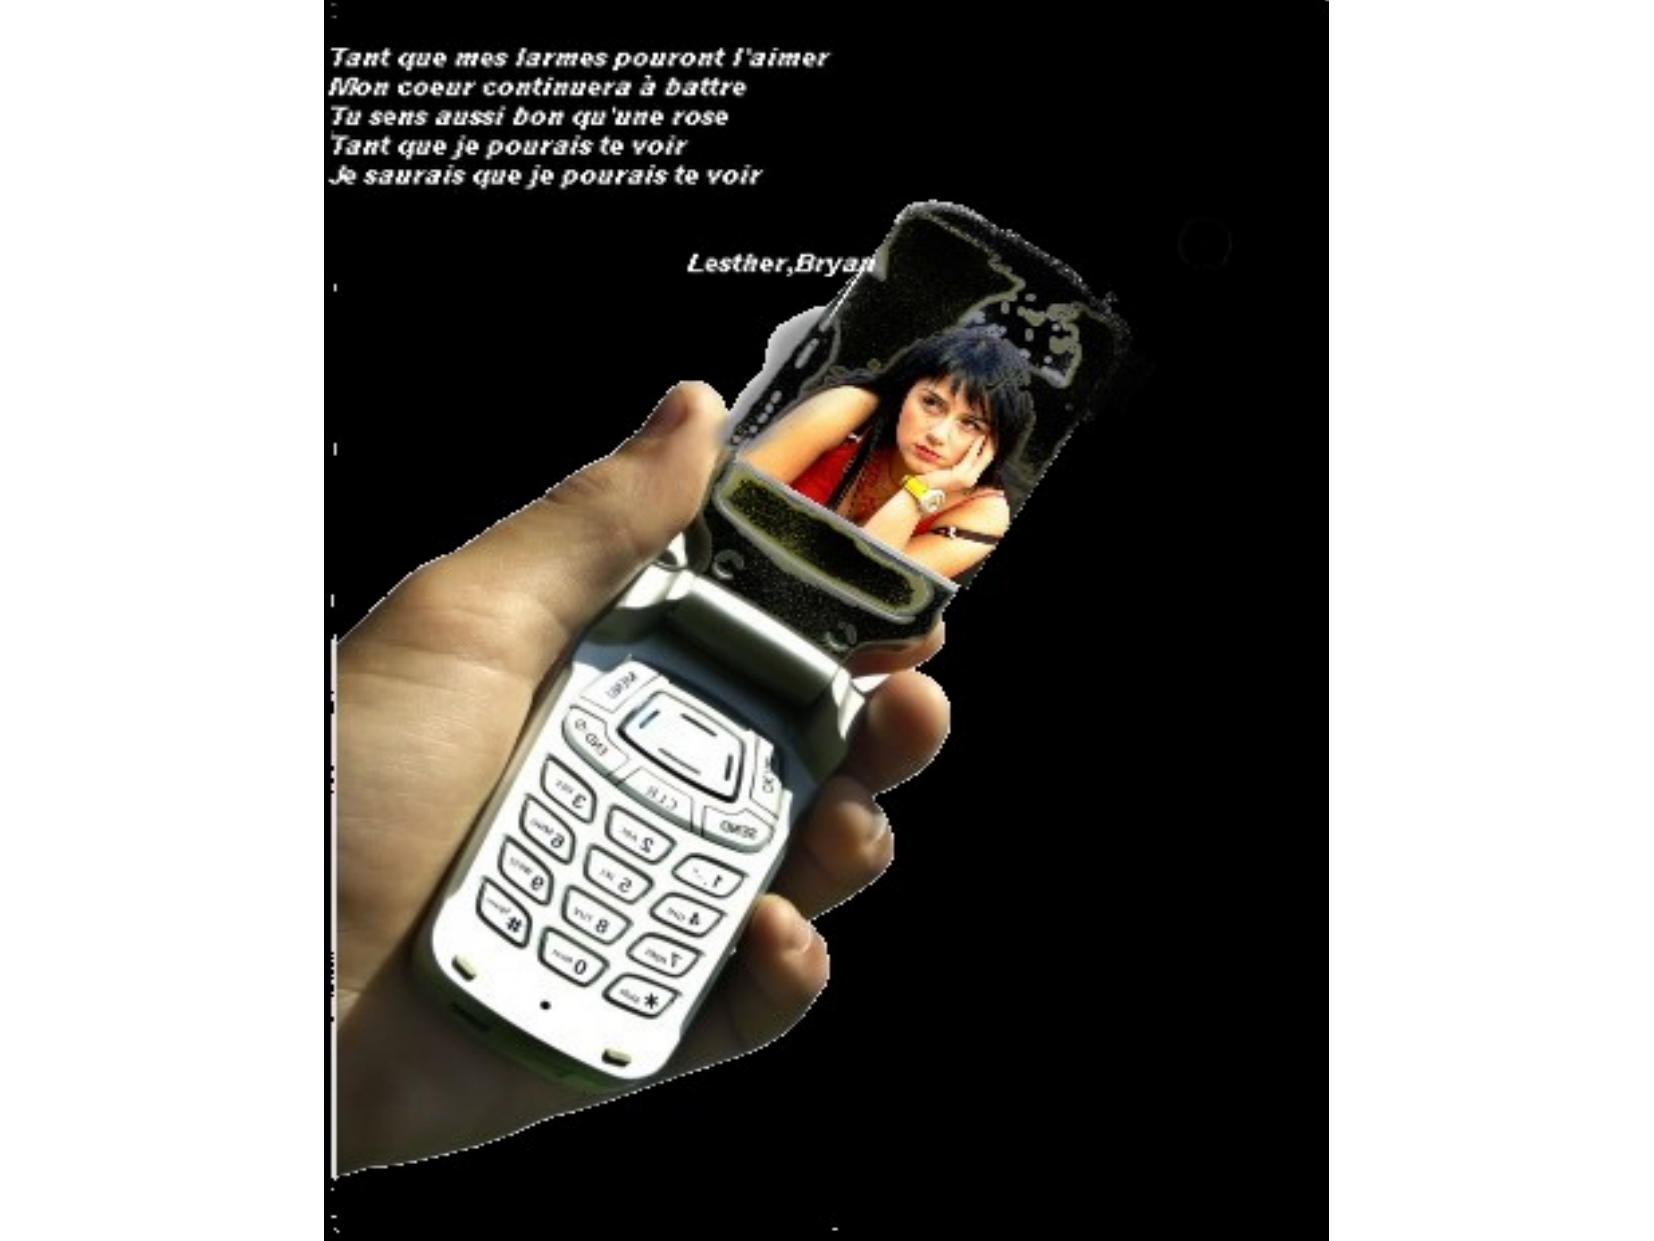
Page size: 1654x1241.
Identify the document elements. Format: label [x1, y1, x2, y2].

picture [324, 0, 1329, 1241]
